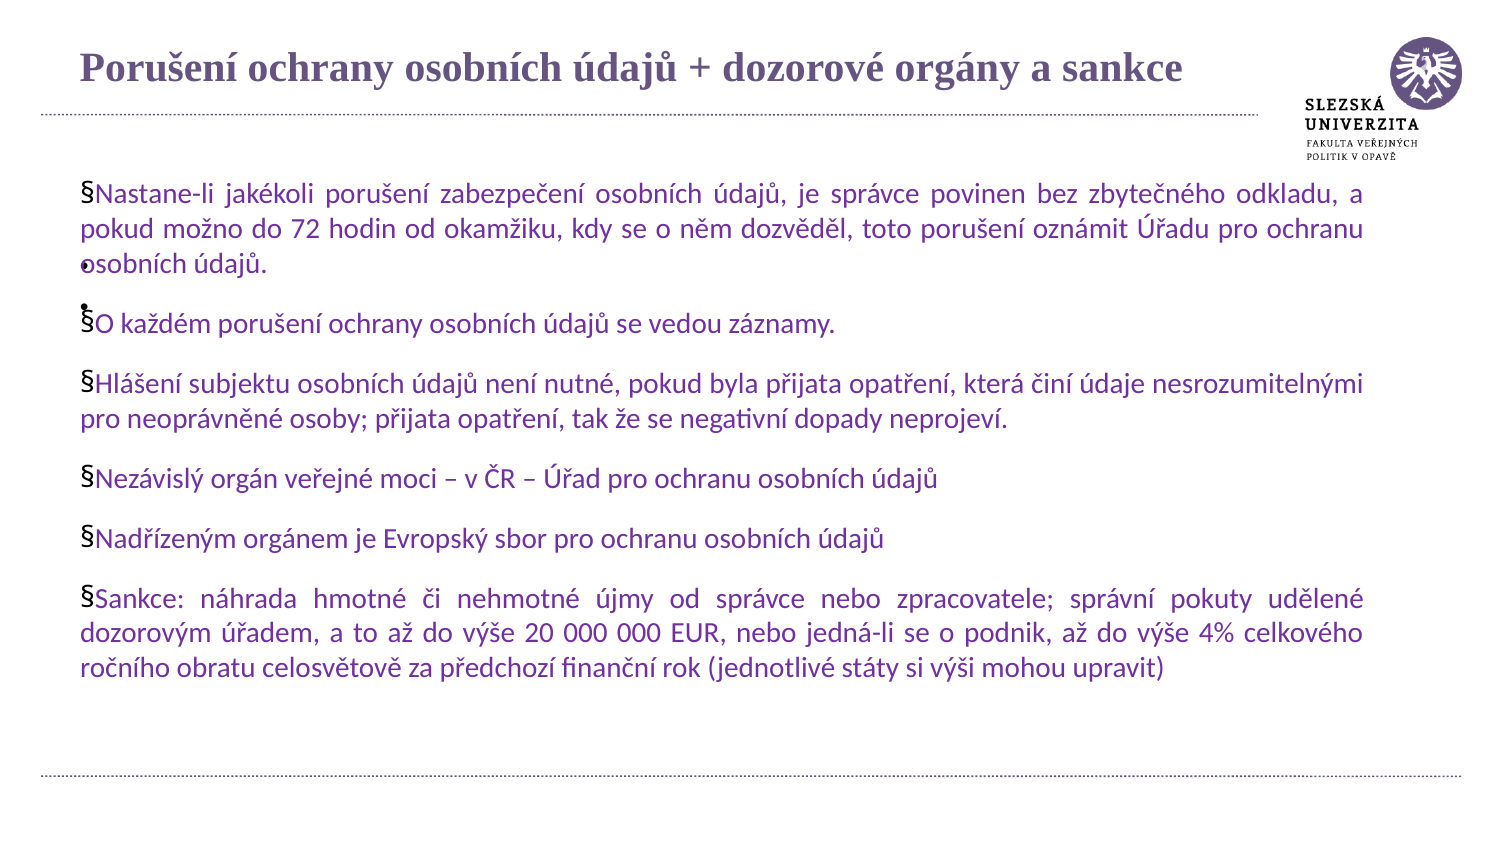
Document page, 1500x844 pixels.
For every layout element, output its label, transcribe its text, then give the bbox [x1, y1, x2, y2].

title Porušení ochrany osobních údajů + dozorové orgány a sankce [64, 32, 1281, 116]
text_box Nastane-li jakékoli porušení zabezpečení osobních údajů, je správce povinen bez zbytečného odkladu, a pokud možno do 72 hodin od okamžiku, kdy se o něm dozvěděl, toto porušení oznámit Úřadu pro ochranu osobních údajů. O každém porušení ochrany osobních údajů se vedou záznamy. Hlášení subjektu osobních údajů není nutné, pokud byla přijata opatření, která činí údaje nesrozumitelnými pro neoprávněné osoby; přijata opatření, tak že se negativní dopady neprojeví. Nezávislý orgán veřejné moci – v ČR – Úřad pro ochranu osobních údajů Nadřízeným orgánem je Evropský sbor pro ochranu osobních údajů Sankce: náhrada hmotné či nehmotné újmy od správce nebo zpracovatele; správní pokuty udělené dozorovým úřadem, a to až do výše 20 000 000 EUR, nebo jedná-li se o podnik, až do výše 4% celkového ročního obratu celosvětově za předchozí finanční rok (jednotlivé státy si výši mohou upravit) [64, 166, 1391, 763]
